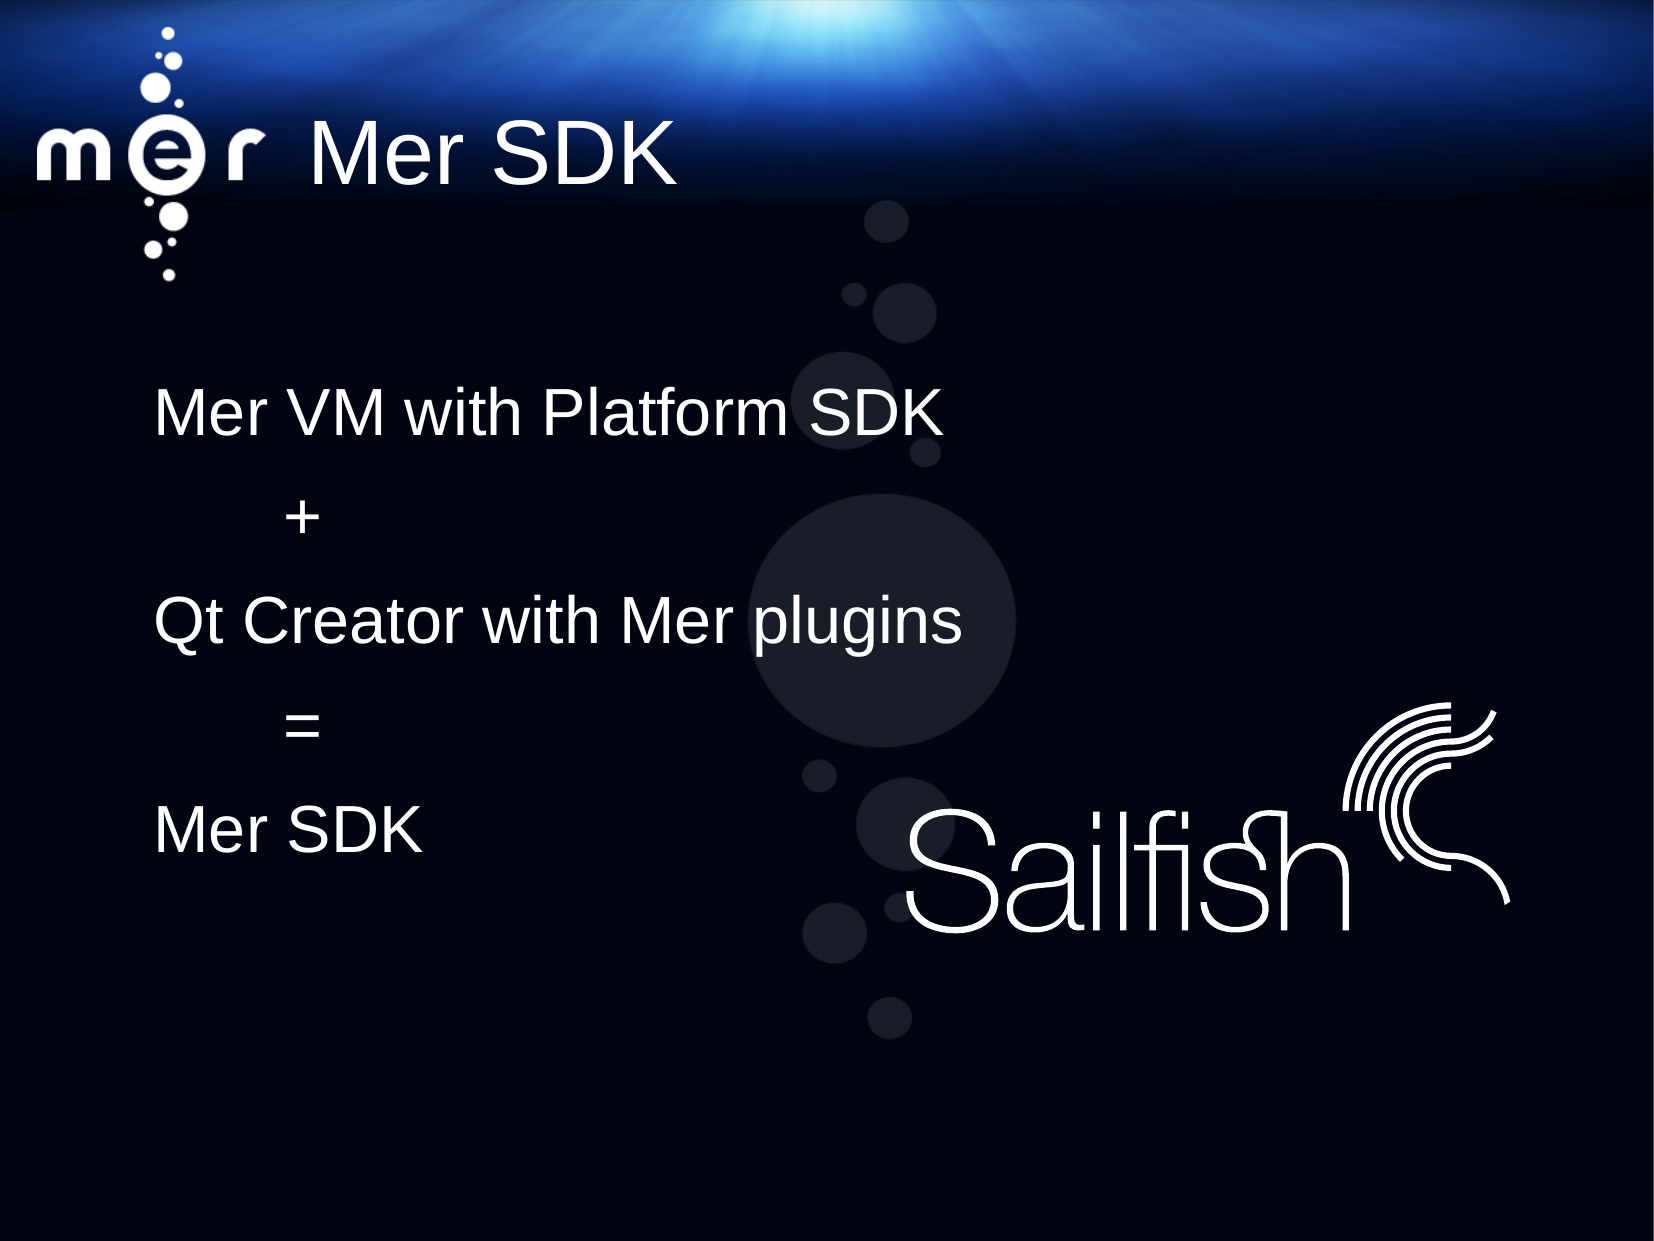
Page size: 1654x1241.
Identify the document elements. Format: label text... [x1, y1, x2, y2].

list Mer VM with Platform SDK + Qt Creator with Mer plugins = Mer SDK [82, 375, 1571, 1095]
picture [0, 0, 1654, 1241]
title Mer SDK [307, 49, 1571, 257]
